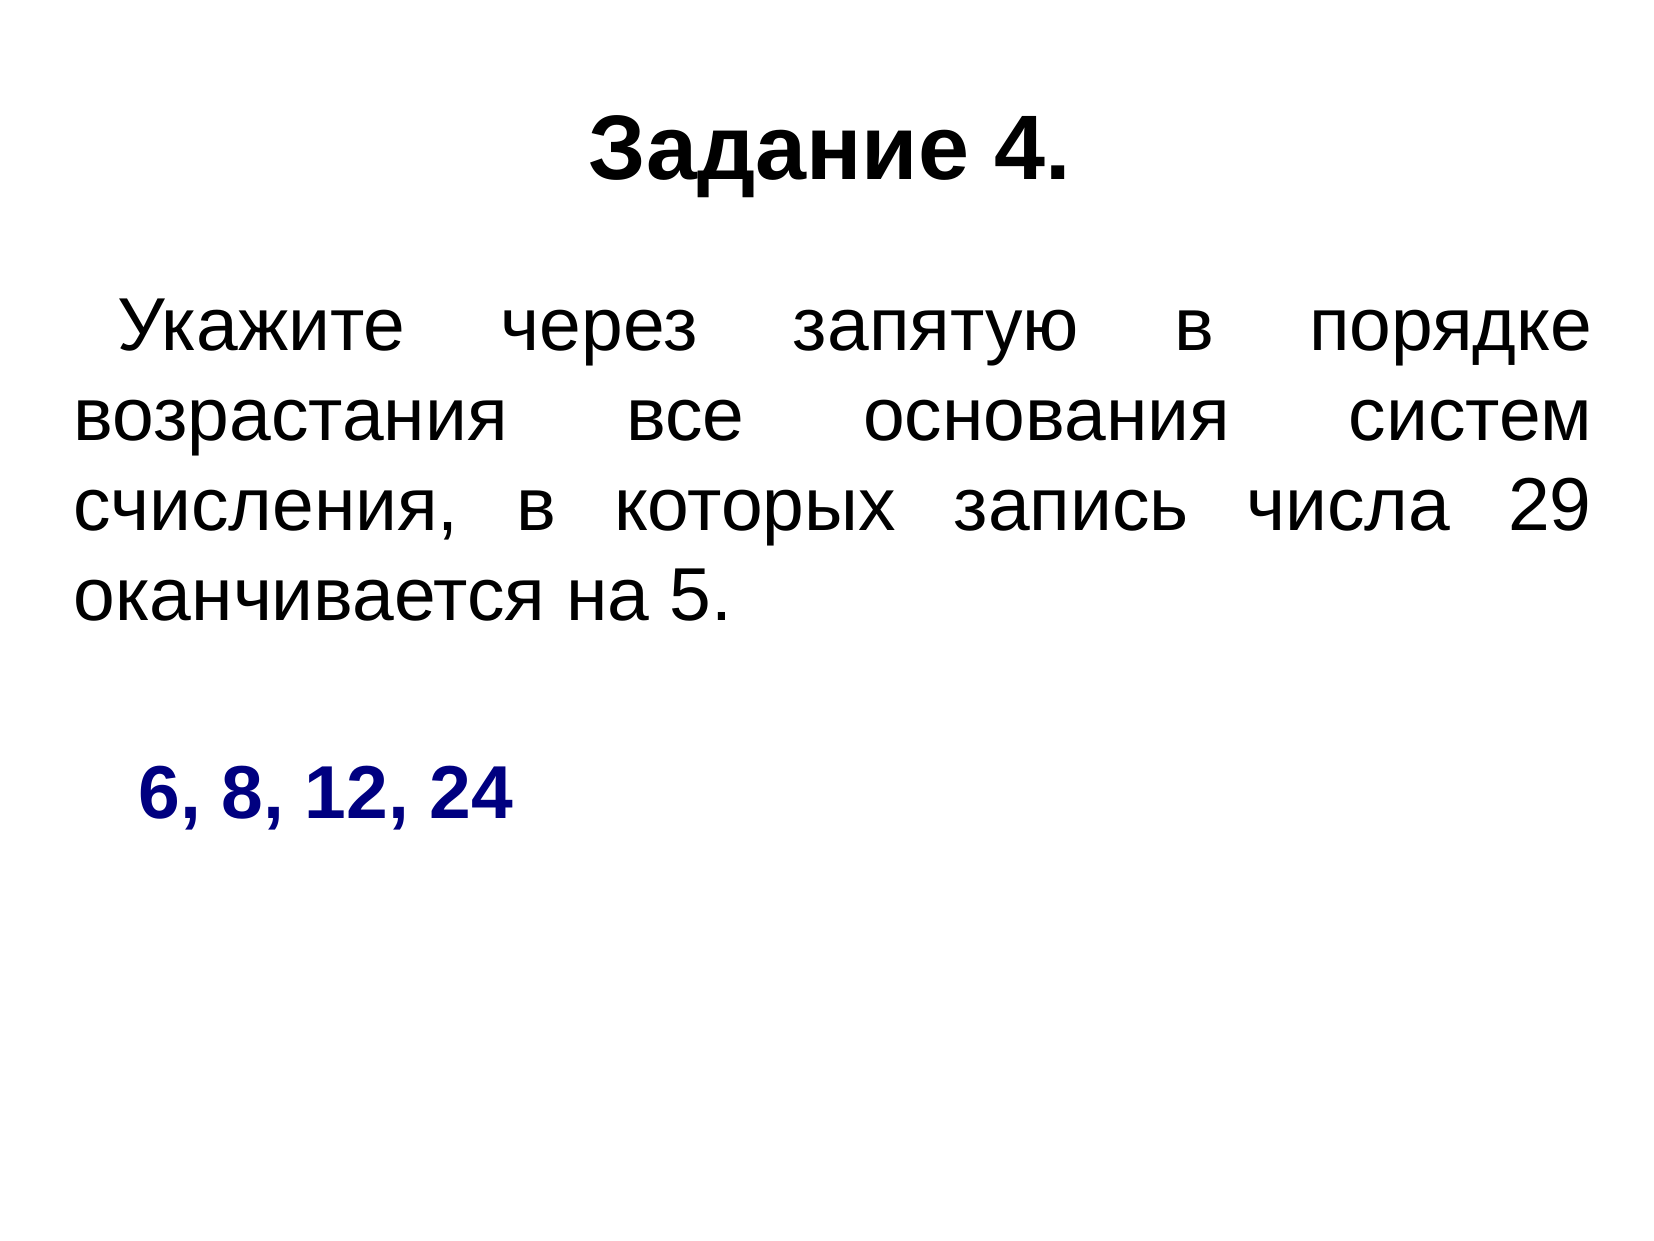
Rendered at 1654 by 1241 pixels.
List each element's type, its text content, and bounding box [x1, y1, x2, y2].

text_box Укажите через запятую в порядке возрастания все основания систем счисления, в которых запись числа 29 оканчивается на 5. 6, 8, 12, 24 [58, 268, 1609, 1194]
title Задание 4. [82, 68, 1571, 268]
